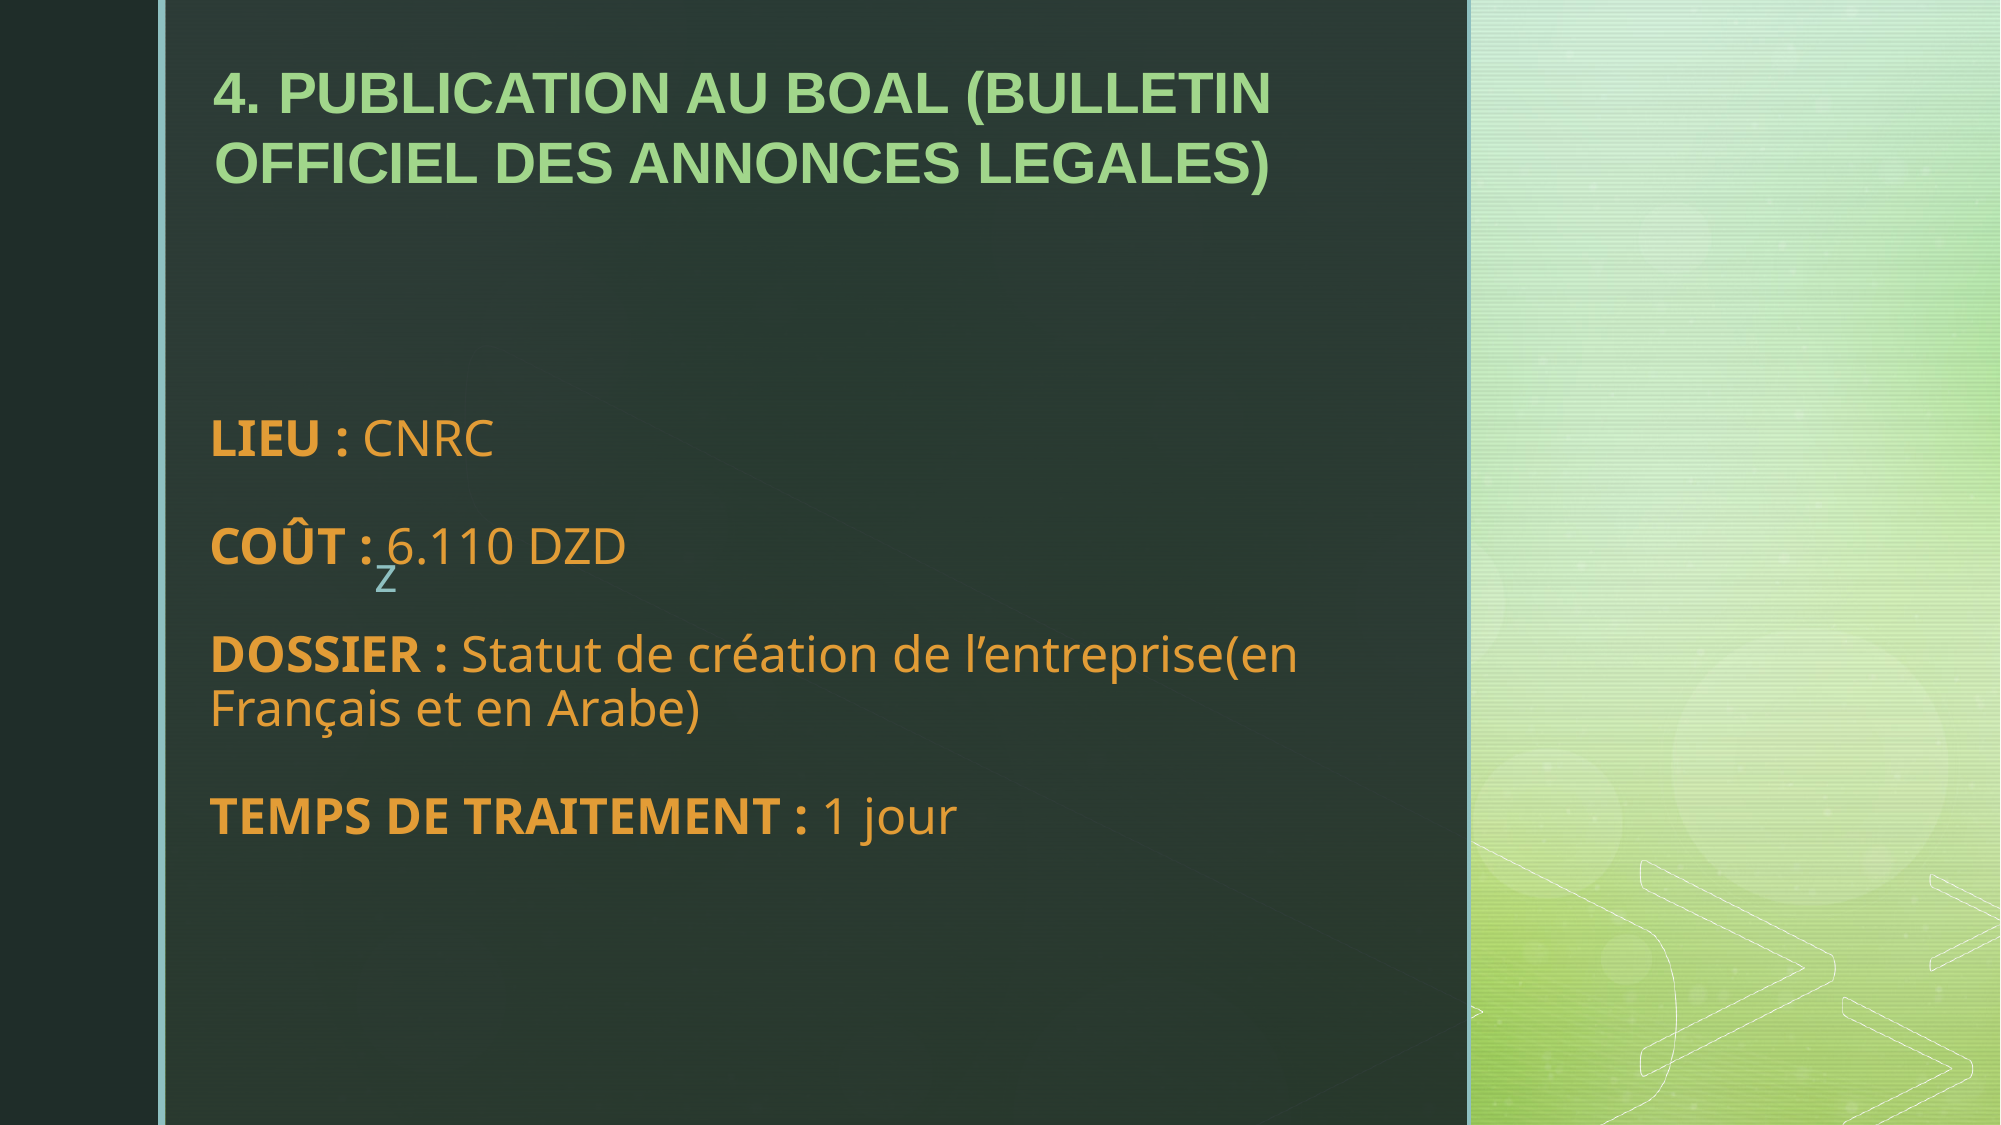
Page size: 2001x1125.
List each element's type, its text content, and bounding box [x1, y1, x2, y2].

text_box 4. PUBLICATION AU BOAL (BULLETIN OFFICIEL DES ANNONCES LEGALES) [194, 47, 1292, 205]
subtitle [162, 145, 1384, 337]
title LIEU : CNRC COÛT : 6.110 DZD DOSSIER : Statut de création de l’entreprise(en Français et en Arabe) TEMPS DE TRAITEMENT : 1 jour [194, 406, 1343, 1005]
